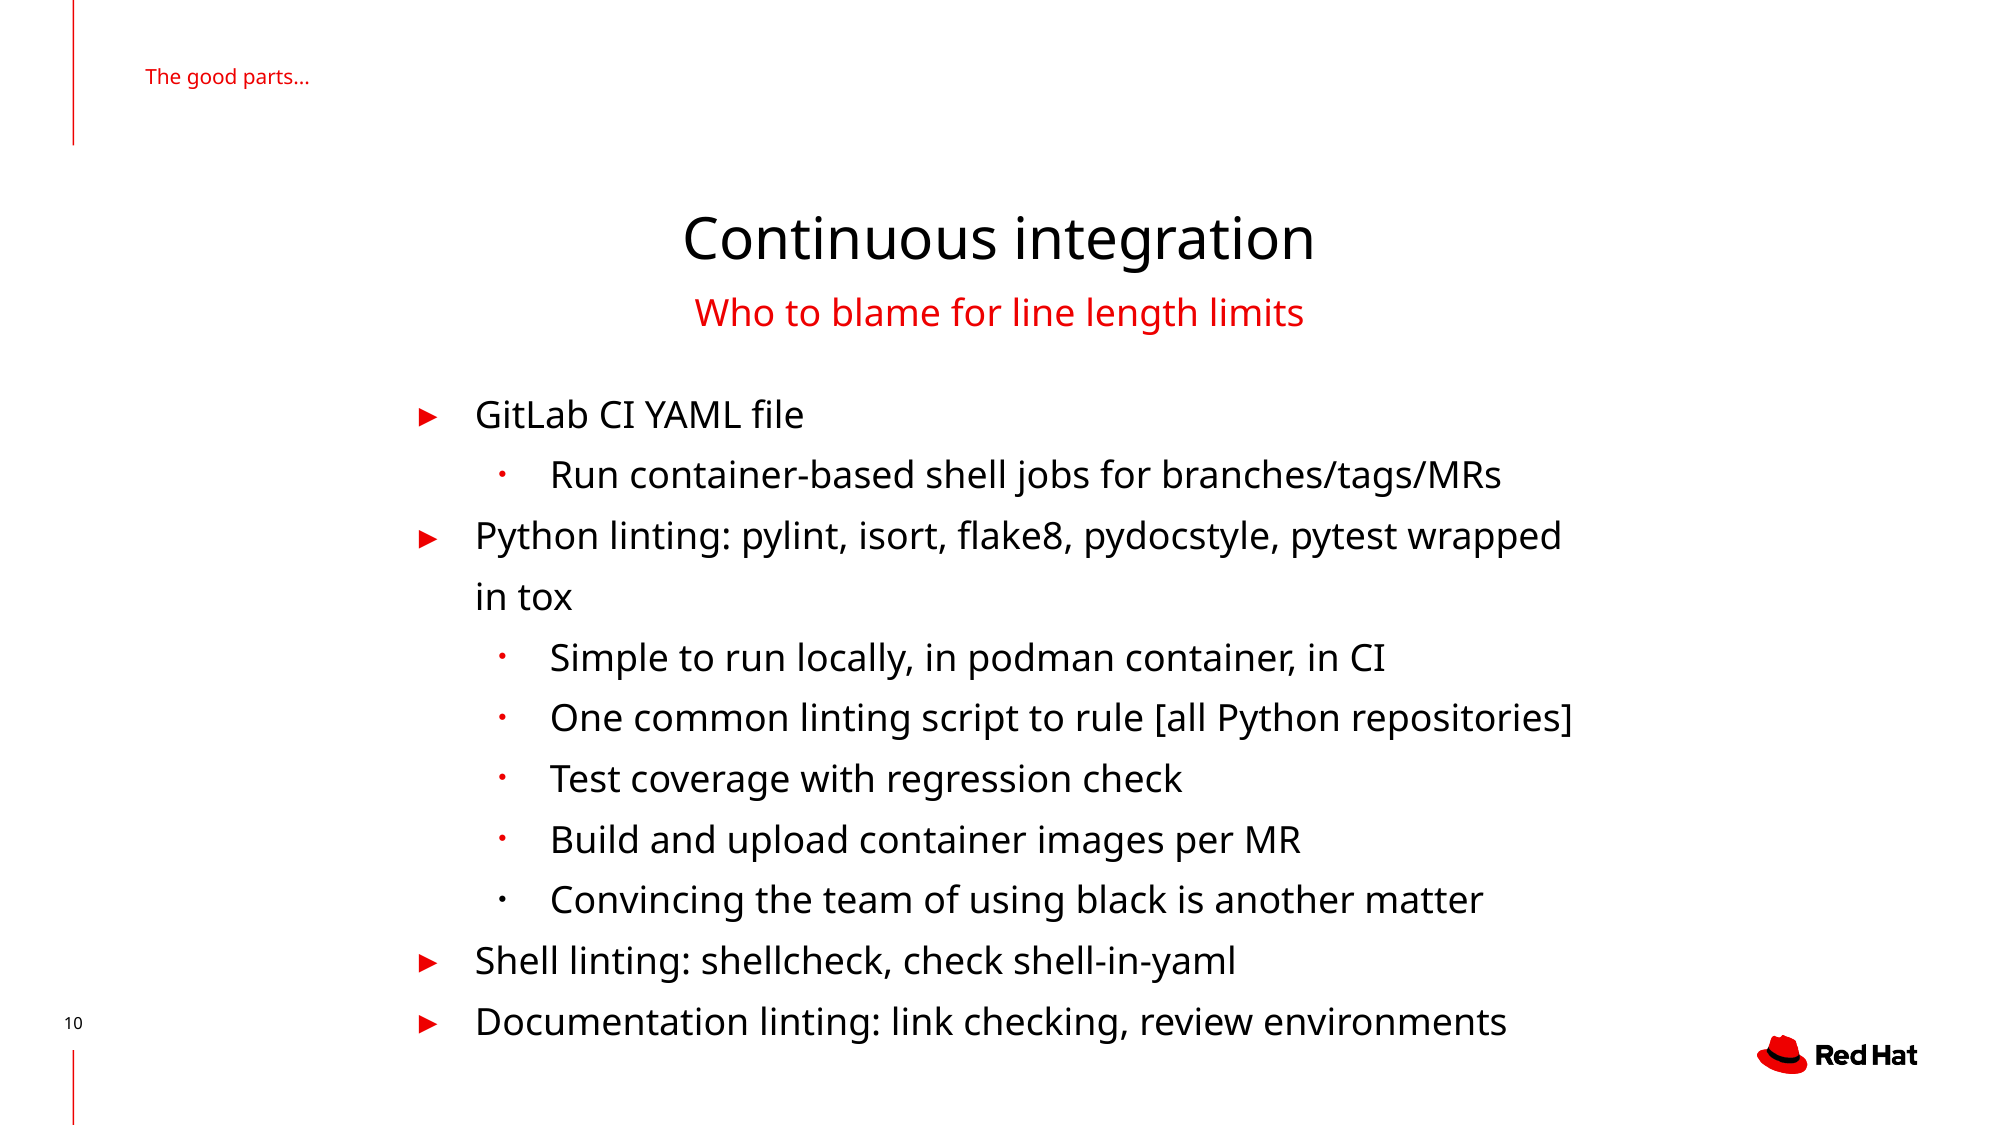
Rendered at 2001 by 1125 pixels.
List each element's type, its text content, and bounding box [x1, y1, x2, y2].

subtitle The good parts... [73, 9, 919, 143]
slide_number <number> [13, 1012, 134, 1036]
title Continuous integration [145, 180, 1855, 271]
picture [1757, 1035, 1918, 1074]
list GitLab CI YAML file Run container-based shell jobs for branches/tags/MRs Python linting: pylint, isort, flake8, pydocstyle, pytest wrapped in tox Simple to run locally, in podman container, in CI One common linting script to rule [all Python repositories] Test coverage with regression check Build and upload container images per MR Convincing the team of using black is another matter Shell linting: shellcheck, check shell-in-yaml Documentation linting: link checking, review environments [399, 375, 1600, 975]
subtitle Who to blame for line length limits [145, 271, 1855, 320]
